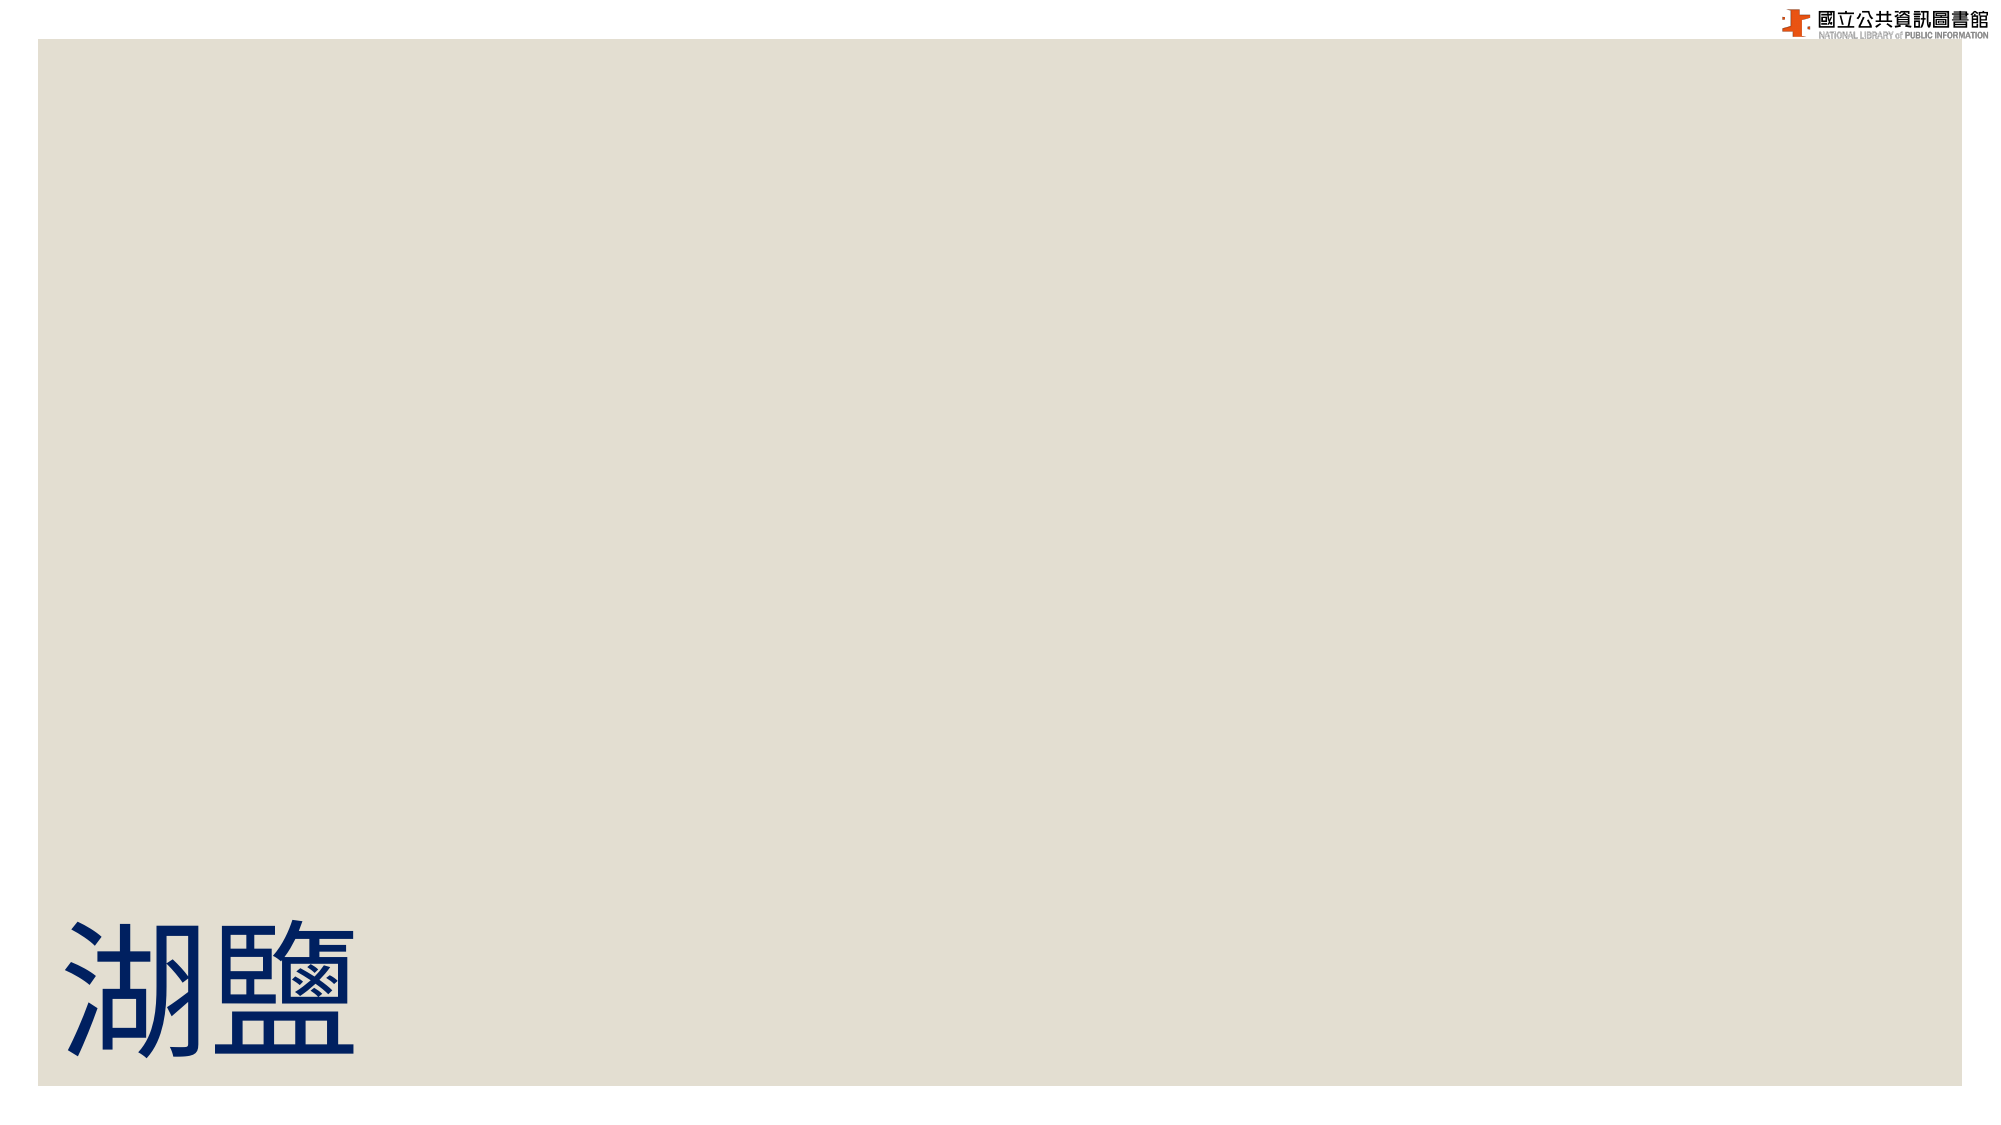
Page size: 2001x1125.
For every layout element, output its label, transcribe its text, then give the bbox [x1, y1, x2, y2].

text_box 湖鹽 [45, 889, 375, 1084]
